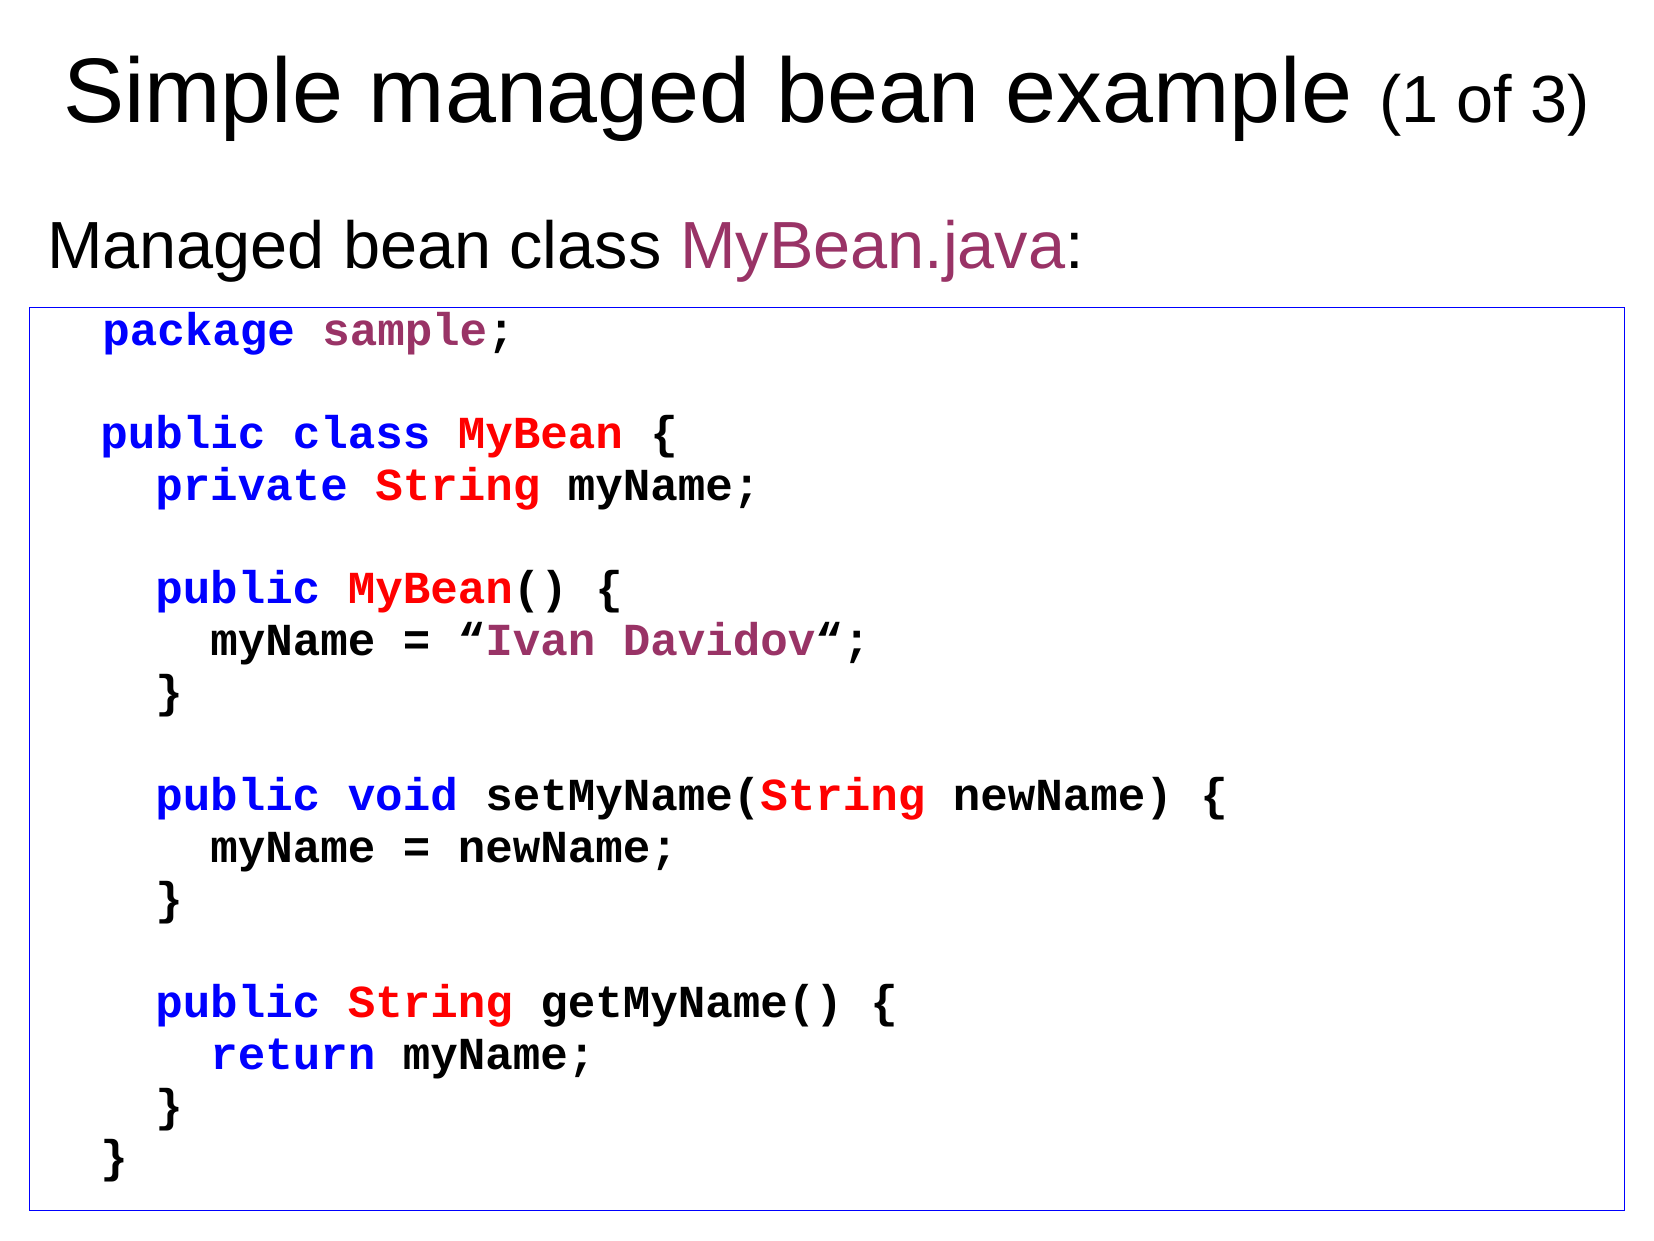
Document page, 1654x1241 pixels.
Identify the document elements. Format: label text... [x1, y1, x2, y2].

list package sample; public class MyBean { private String myName; public MyBean() { myName = “Ivan Davidov“; } public void setMyName(String newName) { myName = newName; } public String getMyName() { return myName; } } [29, 307, 1625, 1211]
title Simple managed bean example (1 of 3) [29, 15, 1625, 166]
text_box Managed bean class MyBean.java: [29, 208, 1270, 284]
